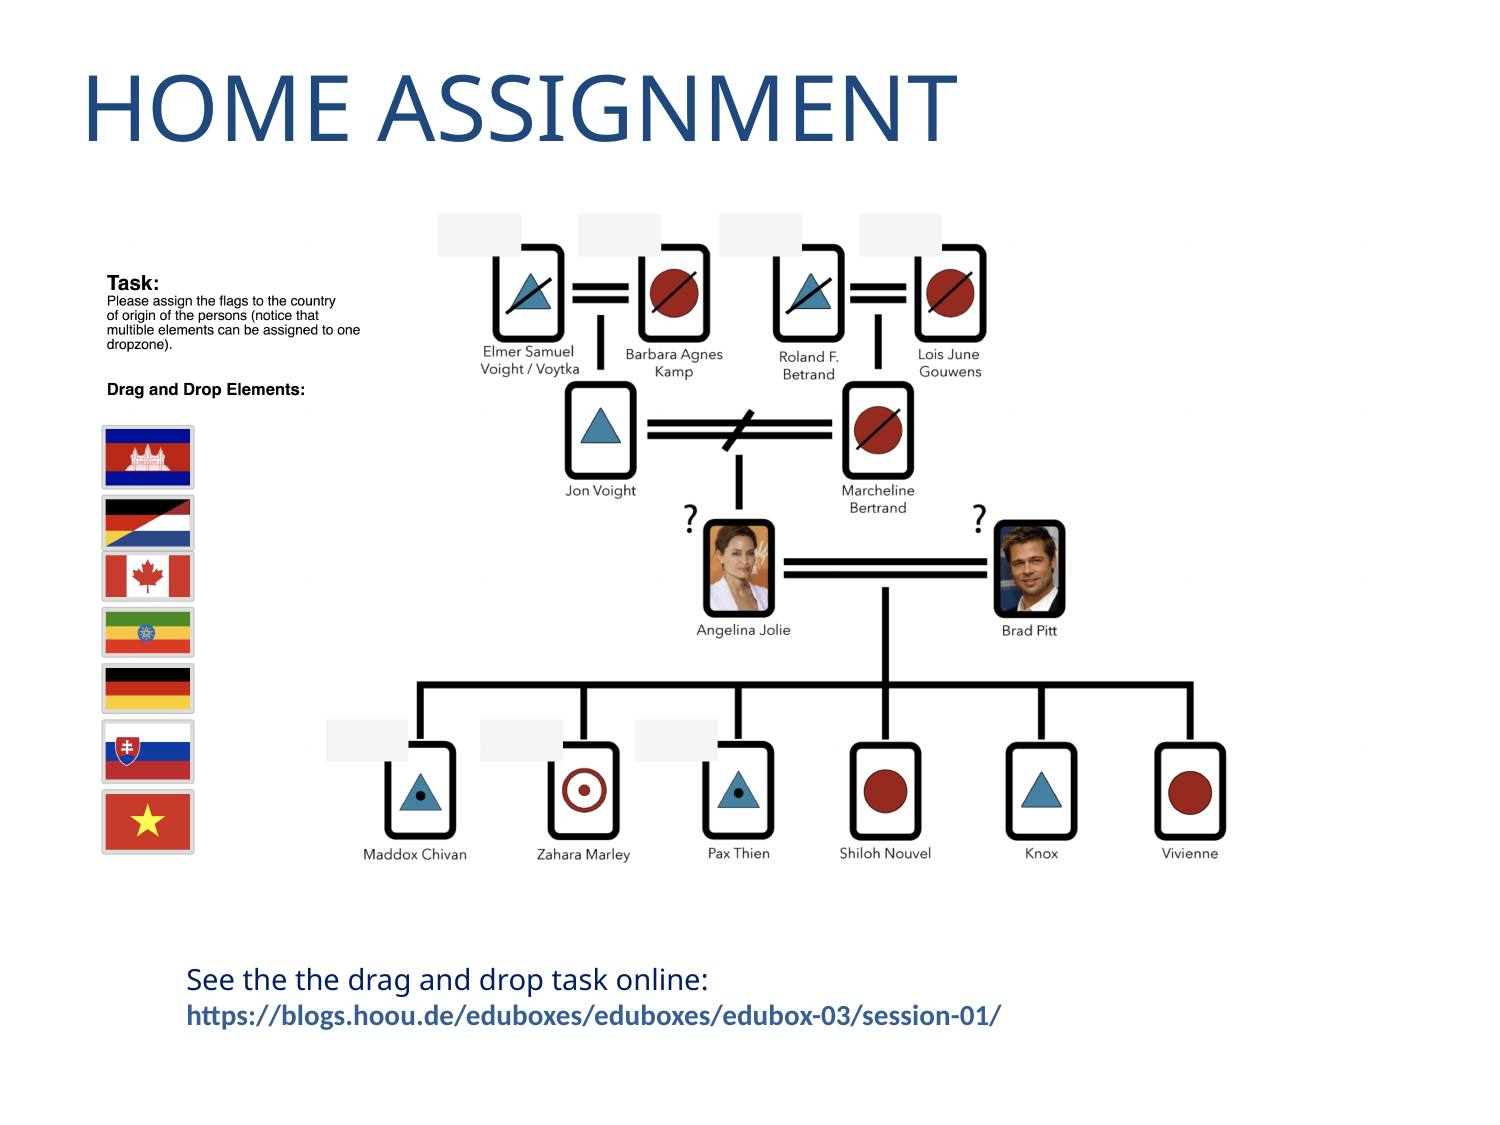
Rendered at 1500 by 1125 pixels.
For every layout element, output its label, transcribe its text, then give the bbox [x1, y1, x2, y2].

picture [90, 202, 1406, 875]
text_box See the the drag and drop task online: https://blogs.hoou.de/eduboxes/eduboxes/edubox-03/session-01/ [171, 953, 1262, 1075]
text_box HOME ASSIGNMENT [64, 42, 1500, 153]
